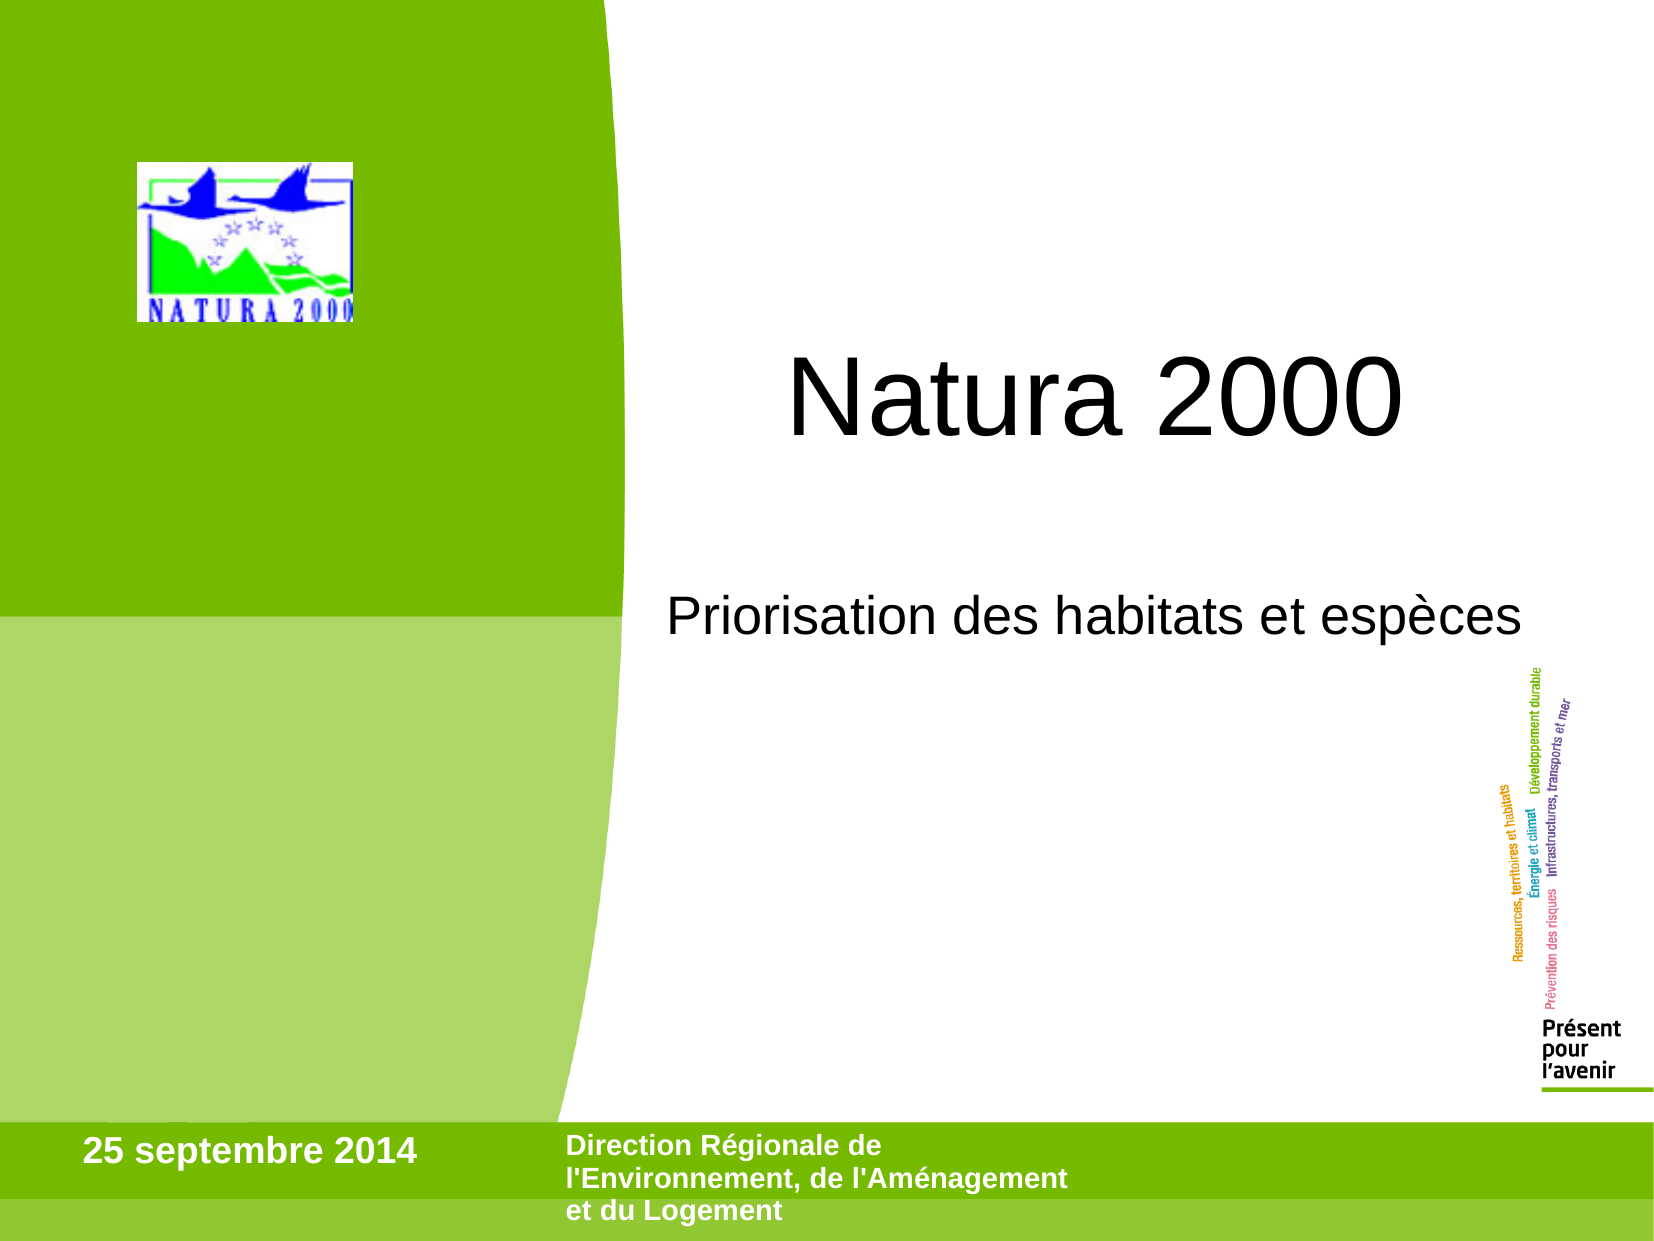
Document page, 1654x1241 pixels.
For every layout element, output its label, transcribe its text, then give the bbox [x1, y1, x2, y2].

title Natura 2000 Priorisation des habitats et espèces [649, 294, 1542, 680]
picture [0, 0, 1654, 1241]
